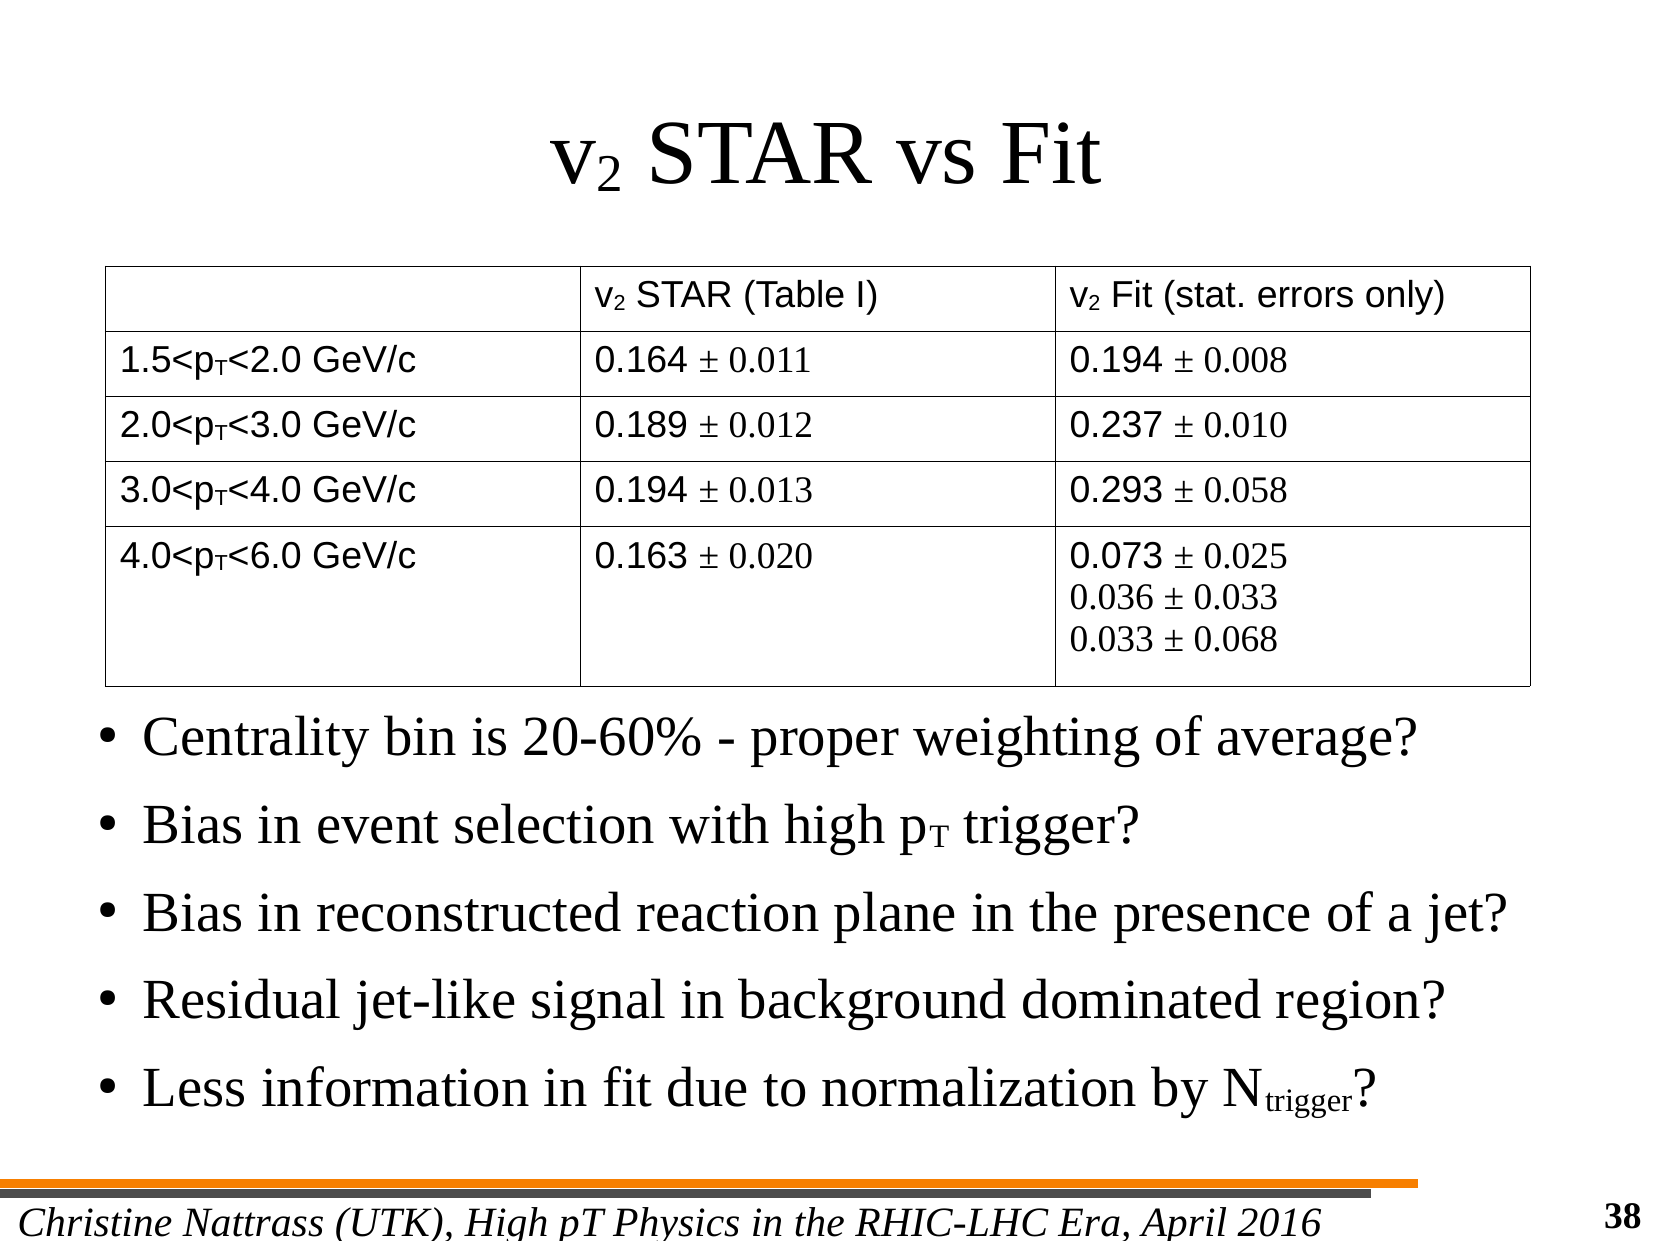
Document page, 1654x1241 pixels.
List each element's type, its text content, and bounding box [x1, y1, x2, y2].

table_cell 4.0<pT<6.0 GeV/c [106, 527, 580, 686]
table_header v2 STAR (Table I) [581, 267, 1055, 331]
list Centrality bin is 20-60% - proper weighting of average? Bias in event selection with high pT trigger? Bias in reconstructed reaction plane in the presence of a jet? Residual jet-like signal in background dominated region? Less information in fit due to normalization by Ntrigger? [82, 705, 1571, 1126]
table_cell 0.237 ± 0.010 [1056, 397, 1530, 461]
table_header [106, 267, 580, 331]
table_cell 0.189 ± 0.012 [581, 397, 1055, 461]
table_cell 0.194 ± 0.013 [581, 462, 1055, 526]
table_cell 0.293 ± 0.058 [1056, 462, 1530, 526]
table_cell 2.0<pT<3.0 GeV/c [106, 397, 580, 461]
table_cell 0.194 ± 0.008 [1056, 332, 1530, 396]
table_cell 3.0<pT<4.0 GeV/c [106, 462, 580, 526]
table_cell 0.163 ± 0.020 [581, 527, 1055, 686]
table_cell 0.073 ± 0.025 0.036 ± 0.033 0.033 ± 0.068 [1056, 527, 1530, 686]
title v2 STAR vs Fit [82, 49, 1571, 257]
table_cell 0.164 ± 0.011 [581, 332, 1055, 396]
table_header v2 Fit (stat. errors only) [1056, 267, 1530, 331]
table_cell 1.5<pT<2.0 GeV/c [106, 332, 580, 396]
